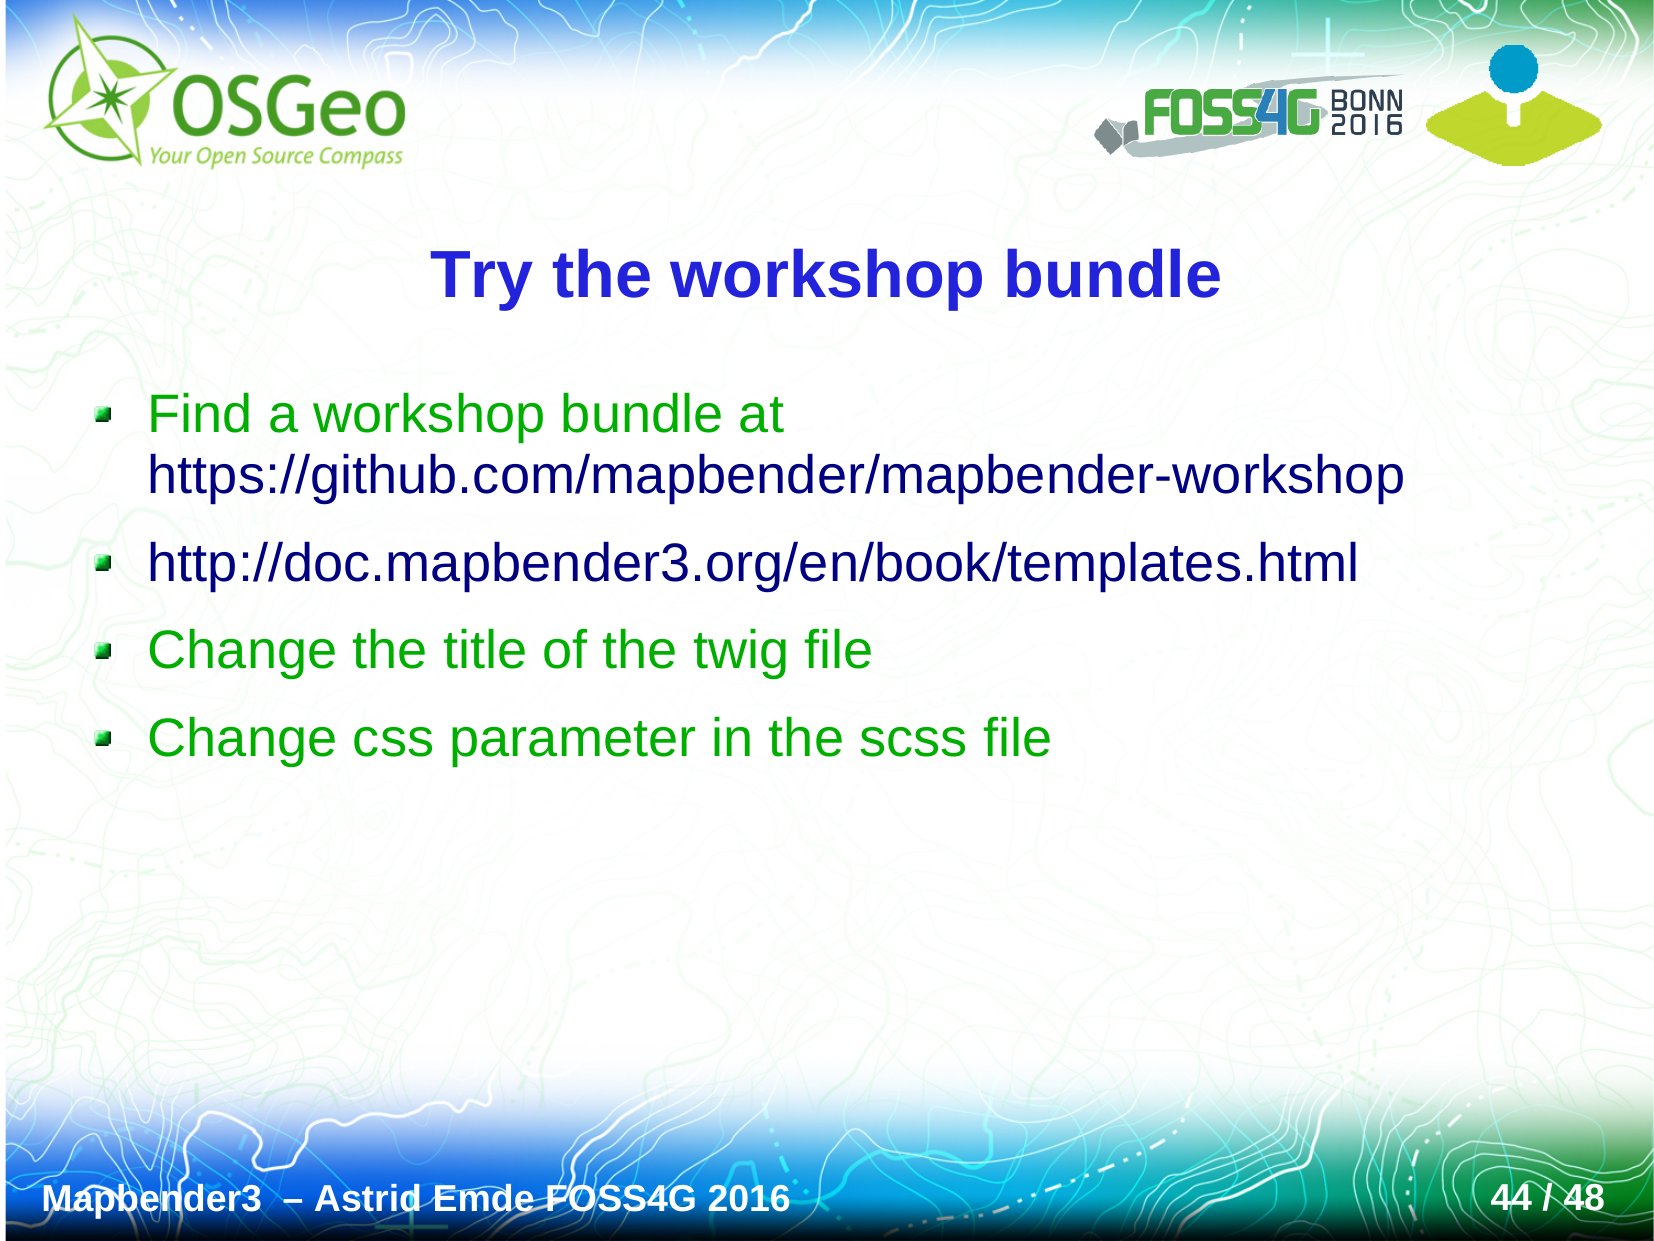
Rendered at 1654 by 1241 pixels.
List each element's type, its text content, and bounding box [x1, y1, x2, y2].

title Try the workshop bundle [82, 200, 1571, 349]
picture [5, 0, 1654, 1241]
list Find a workshop bundle at https://github.com/mapbender/mapbender-workshop http://doc.mapbender3.org/en/book/templates.html Change the title of the twig file Change css parameter in the scss file [76, 383, 1565, 1203]
